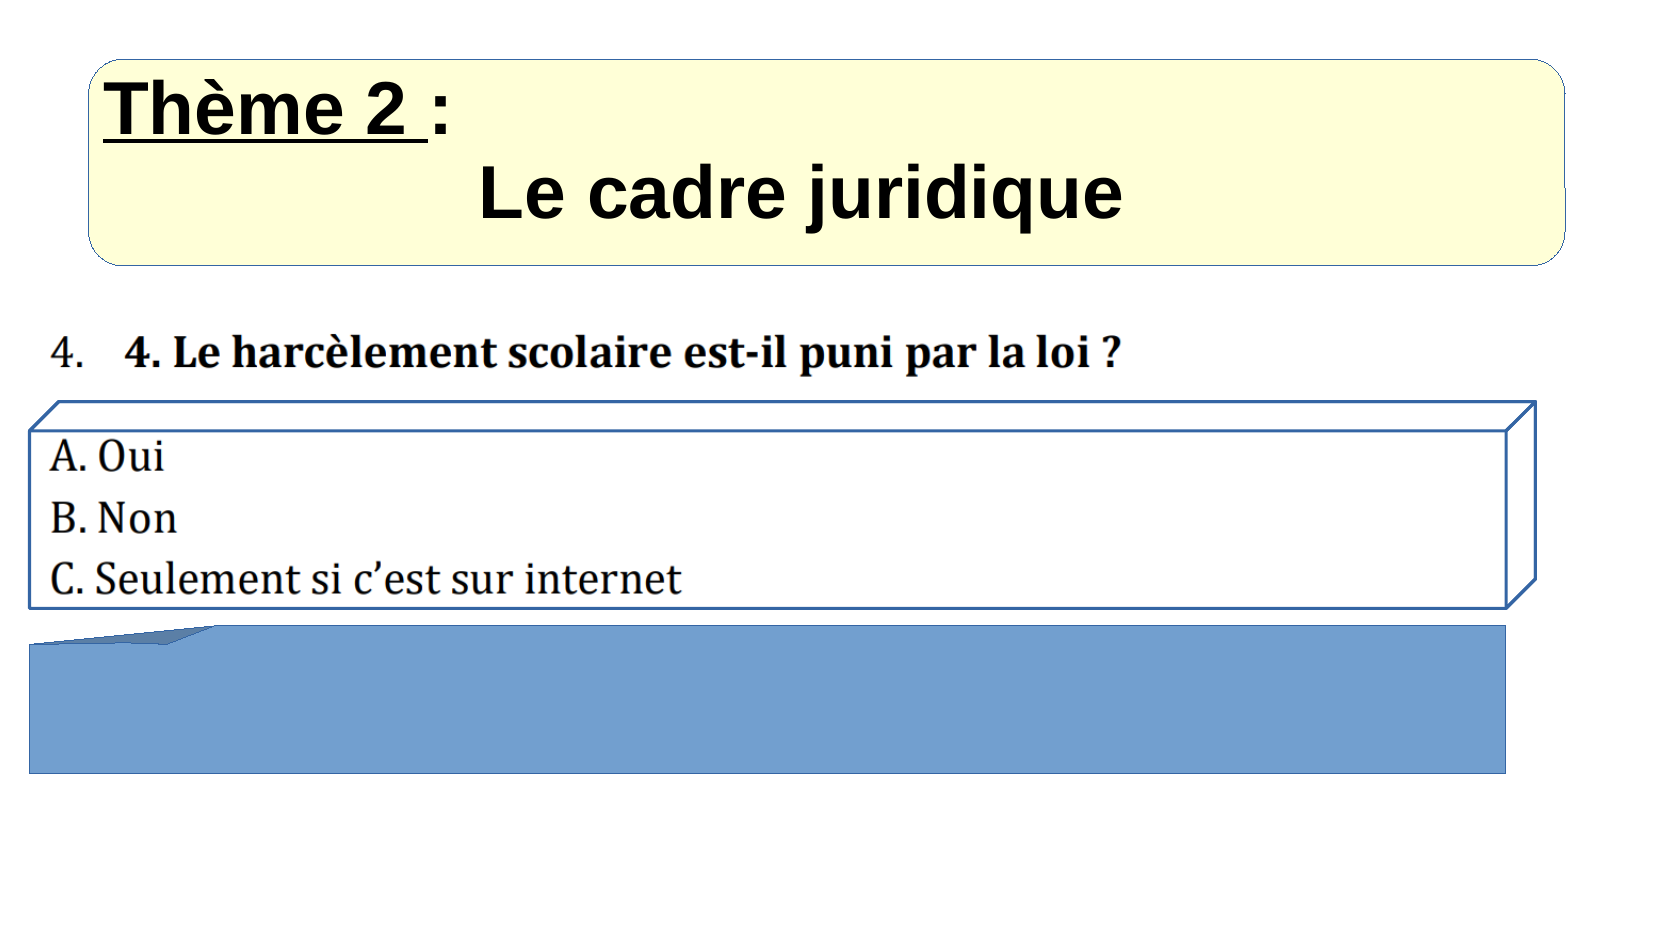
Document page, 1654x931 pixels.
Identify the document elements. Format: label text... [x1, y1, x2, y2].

text_box [90, 59, 1566, 266]
text_box Thème 2 : Le cadre juridique [88, 59, 1536, 242]
picture [32, 433, 1504, 606]
picture [1508, 408, 1533, 603]
picture [35, 404, 1529, 429]
picture [29, 318, 1654, 621]
text_box [29, 625, 1506, 774]
